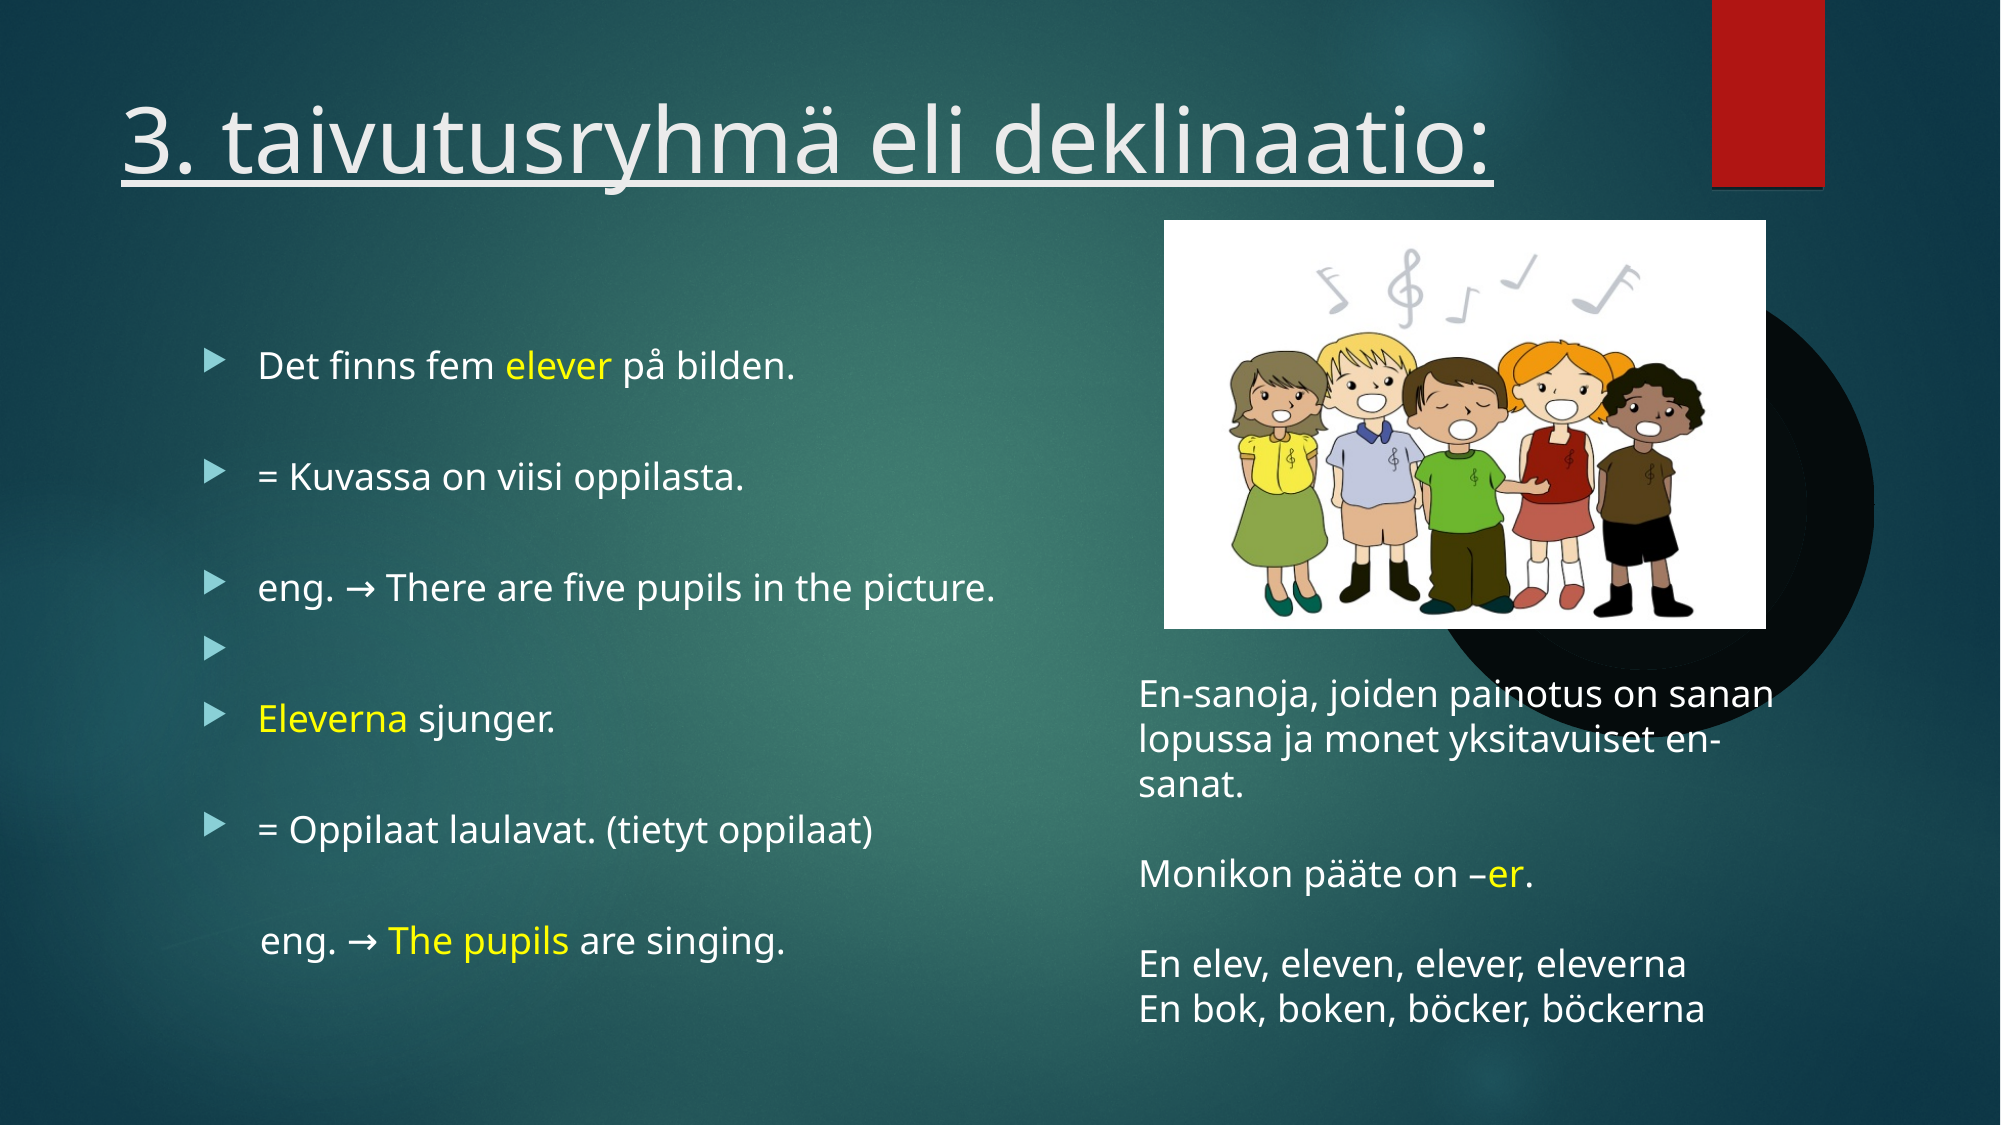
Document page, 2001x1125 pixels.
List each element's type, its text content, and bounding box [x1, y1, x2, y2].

list Det finns fem elever på bilden. = Kuvassa on viisi oppilasta. eng. → There are five pupils in the picture. Eleverna sjunger. = Oppilaat laulavat. (tietyt oppilaat) eng. → The pupils are singing. [186, 334, 1057, 1082]
picture [1164, 220, 1766, 629]
text_box En-sanoja, joiden painotus on sanan lopussa ja monet yksitavuiset en-sanat. Monikon pääte on –er. En elev, eleven, elever, eleverna En bok, boken, böcker, böckerna [1123, 662, 1842, 1087]
title 3. taivutusryhmä eli deklinaatio: [106, 74, 1649, 305]
